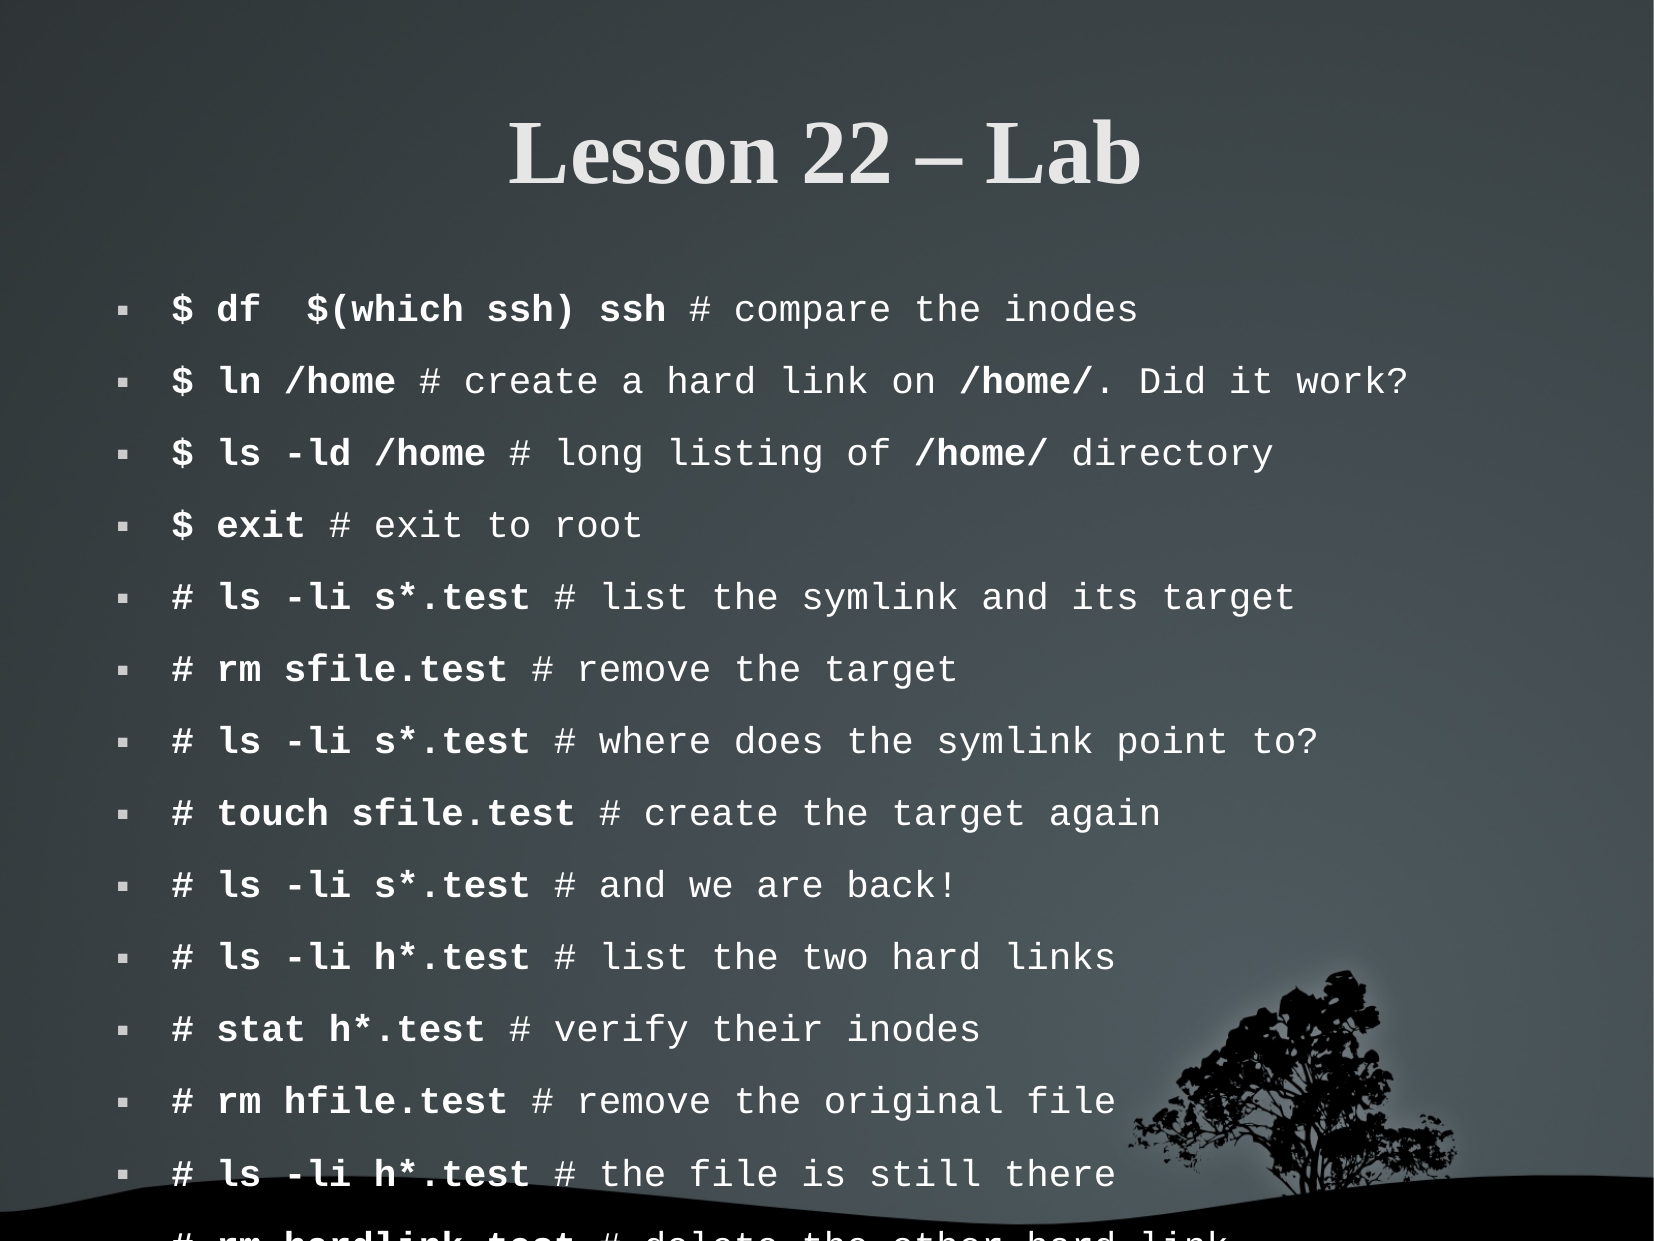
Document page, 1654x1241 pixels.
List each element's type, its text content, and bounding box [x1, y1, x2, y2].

list $ df $(which ssh) ssh # compare the inodes $ ln /home # create a hard link on /home/. Did it work? $ ls -ld /home # long listing of /home/ directory $ exit # exit to root # ls -li s*.test # list the symlink and its target # rm sfile.test # remove the target # ls -li s*.test # where does the symlink point to? # touch sfile.test # create the target again # ls -li s*.test # and we are back! # ls -li h*.test # list the two hard links # stat h*.test # verify their inodes # rm hfile.test # remove the original file # ls -li h*.test # the file is still there # rm hardlink.test # delete the other hard link # ls -li h*.test # now the file is truly deleted! [82, 290, 1571, 1176]
title Lesson 22 – Lab [82, 49, 1571, 257]
picture [0, 0, 1654, 1241]
